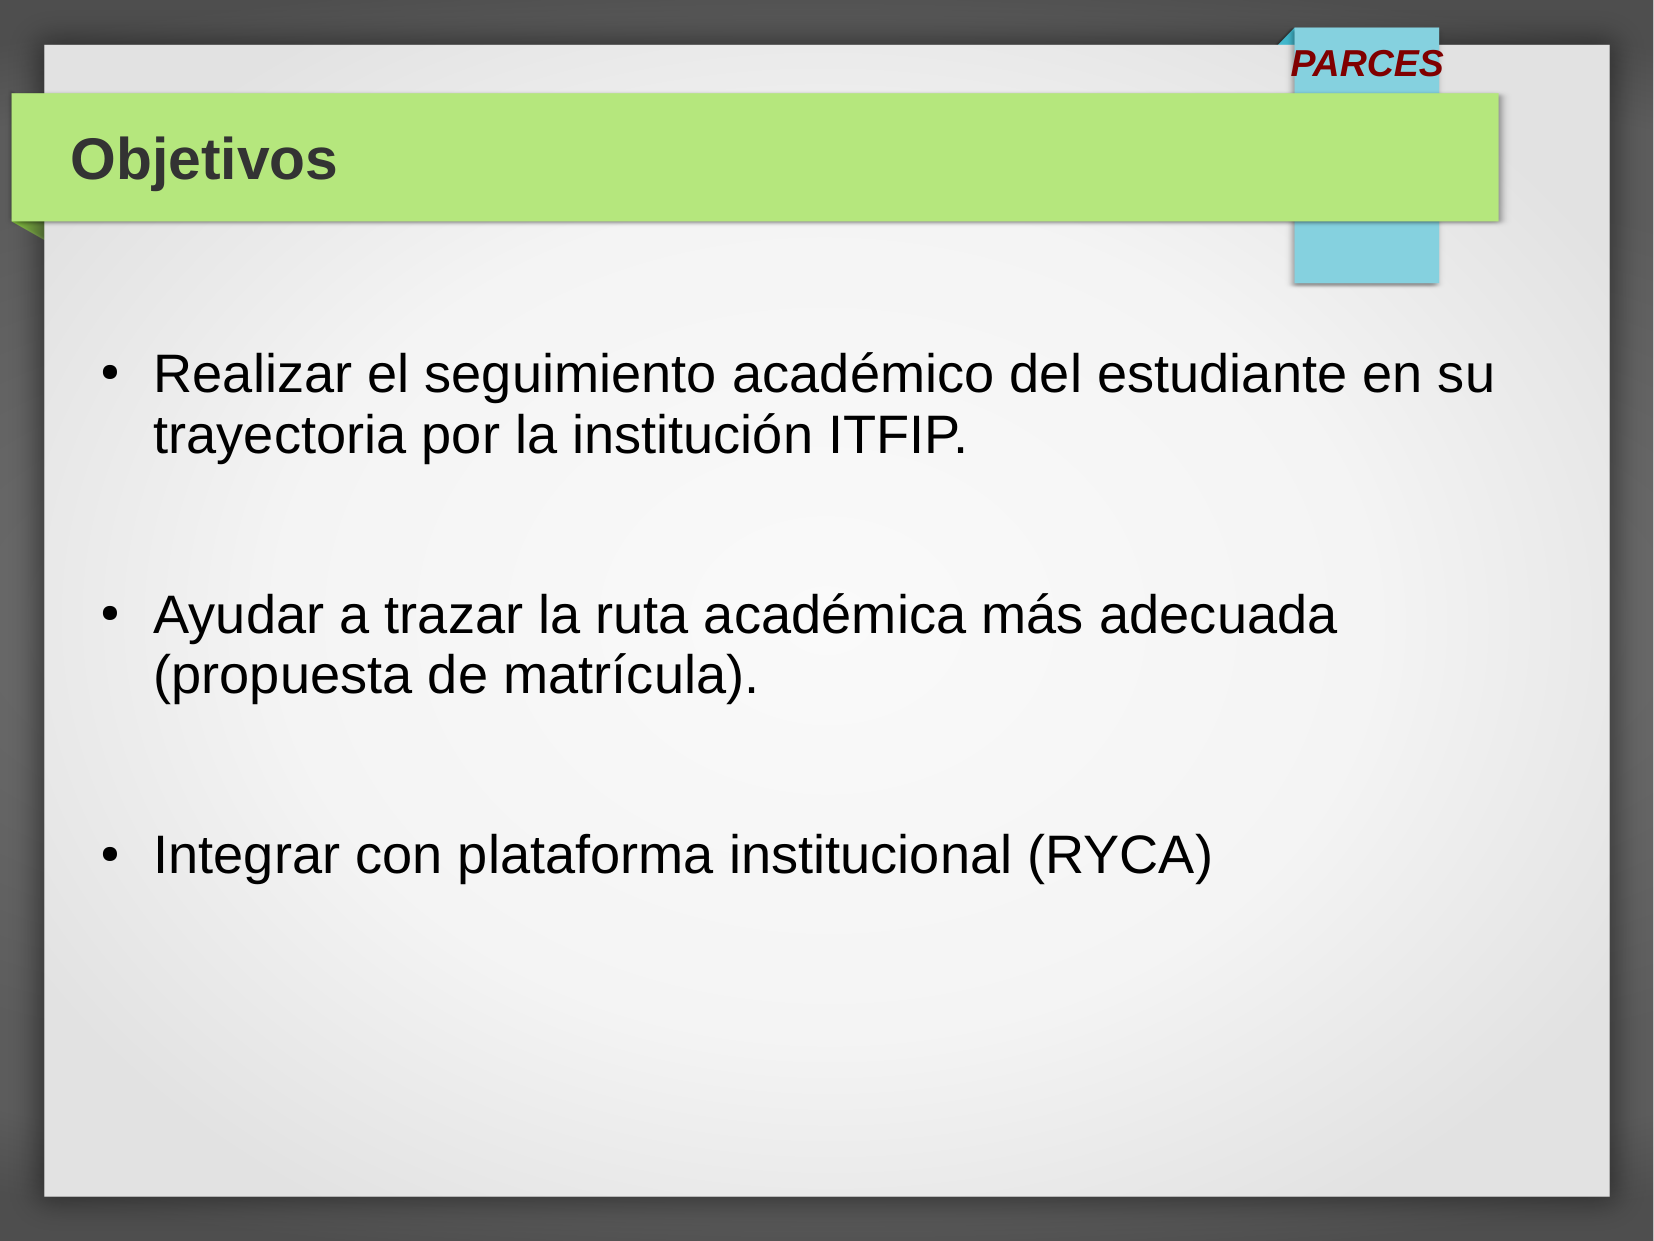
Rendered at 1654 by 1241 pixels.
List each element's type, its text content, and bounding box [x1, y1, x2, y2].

picture [0, 0, 1654, 1241]
text_box PARCES [1275, 35, 1459, 94]
list Realizar el seguimiento académico del estudiante en su trayectoria por la institución ITFIP. Ayudar a trazar la ruta académica más adecuada (propuesta de matrícula). Integrar con plataforma institucional (RYCA) [82, 343, 1538, 1063]
title Objetivos [70, 106, 1229, 213]
